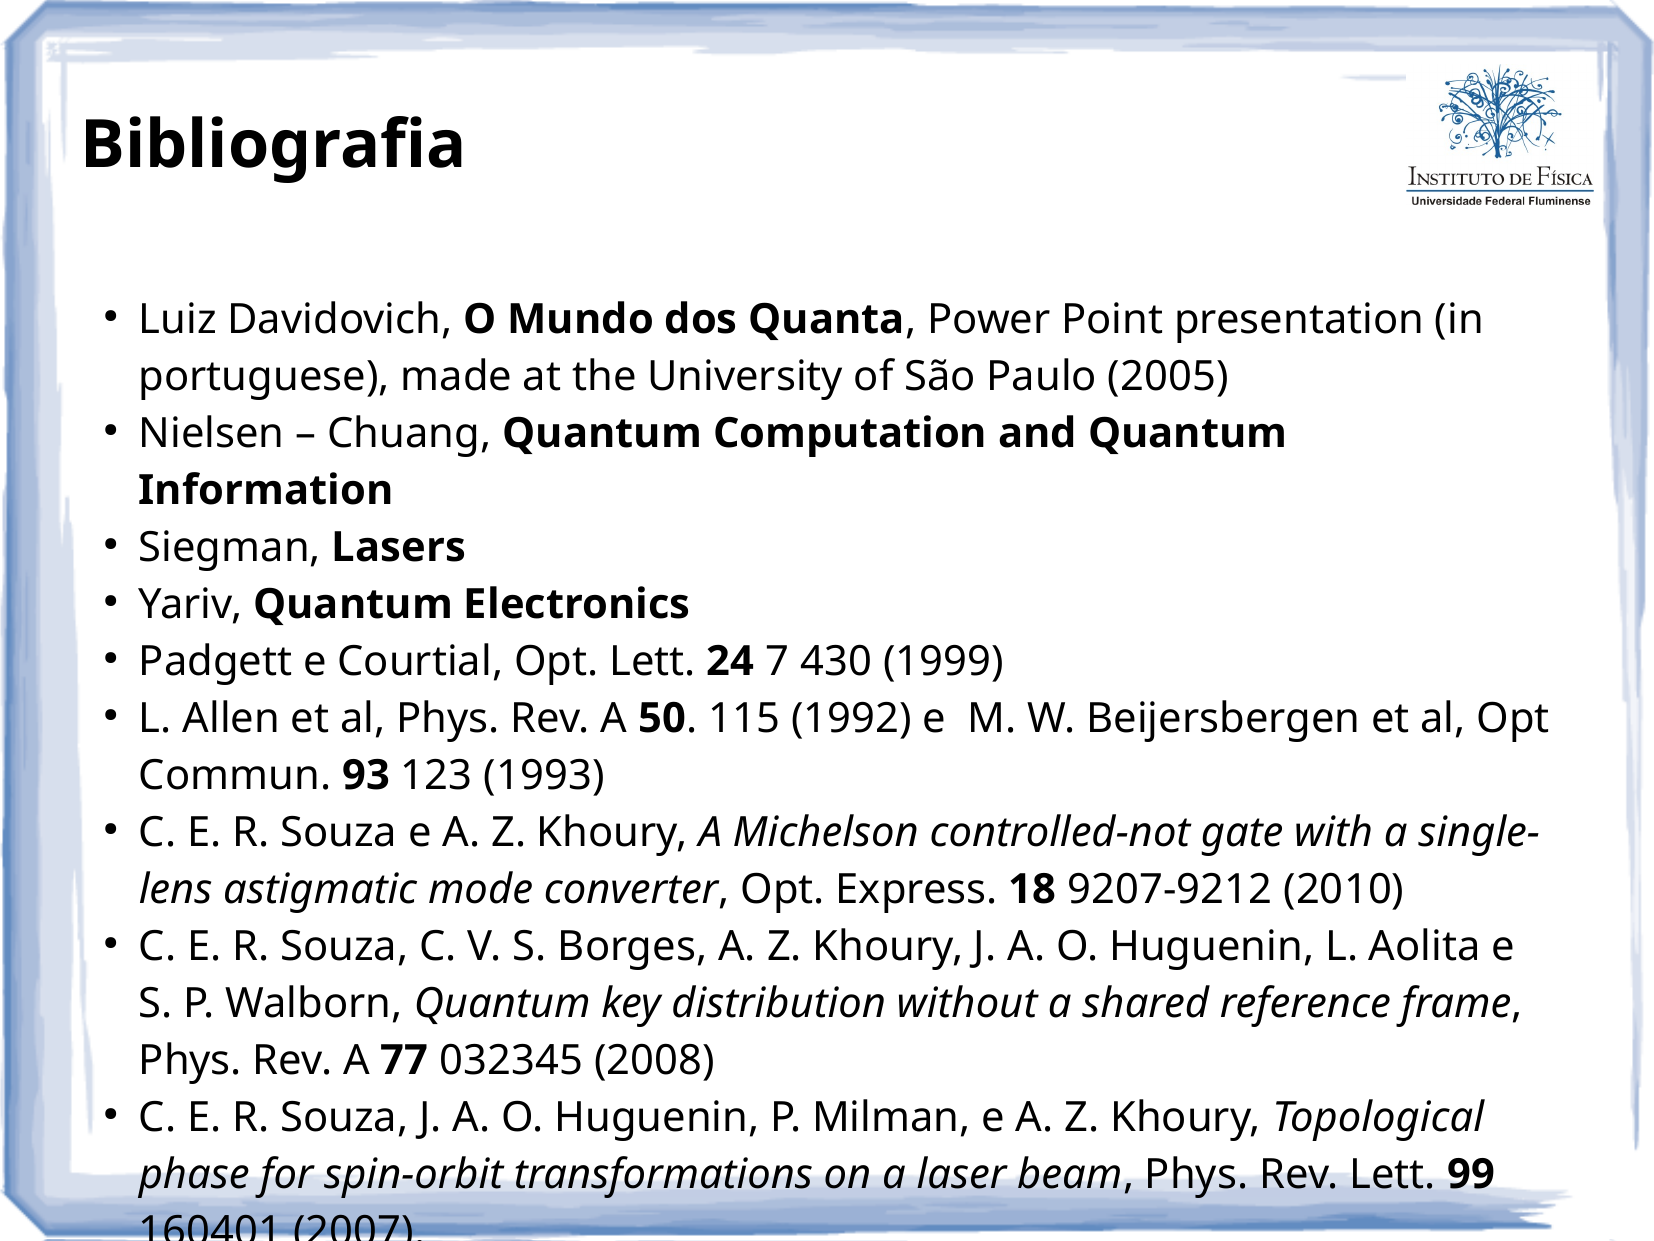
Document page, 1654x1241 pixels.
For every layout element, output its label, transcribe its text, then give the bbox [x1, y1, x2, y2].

text_box Bibliografia [65, 88, 500, 181]
text_box Luiz Davidovich, O Mundo dos Quanta, Power Point presentation (in portuguese), made at the University of São Paulo (2005) Nielsen – Chuang, Quantum Computation and Quantum Information Siegman, Lasers Yariv, Quantum Electronics Padgett e Courtial, Opt. Lett. 24 7 430 (1999) L. Allen et al, Phys. Rev. A 50. 115 (1992) e M. W. Beijersbergen et al, Opt Commun. 93 123 (1993) C. E. R. Souza e A. Z. Khoury, A Michelson controlled-not gate with a single-lens astigmatic mode converter, Opt. Express. 18 9207-9212 (2010) C. E. R. Souza, C. V. S. Borges, A. Z. Khoury, J. A. O. Huguenin, L. Aolita e S. P. Walborn, Quantum key distribution without a shared reference frame, Phys. Rev. A 77 032345 (2008) C. E. R. Souza, J. A. O. Huguenin, P. Milman, e A. Z. Khoury, Topological phase for spin-orbit transformations on a laser beam, Phys. Rev. Lett. 99 160401 (2007). [88, 281, 1565, 1241]
picture [0, 0, 1654, 1241]
